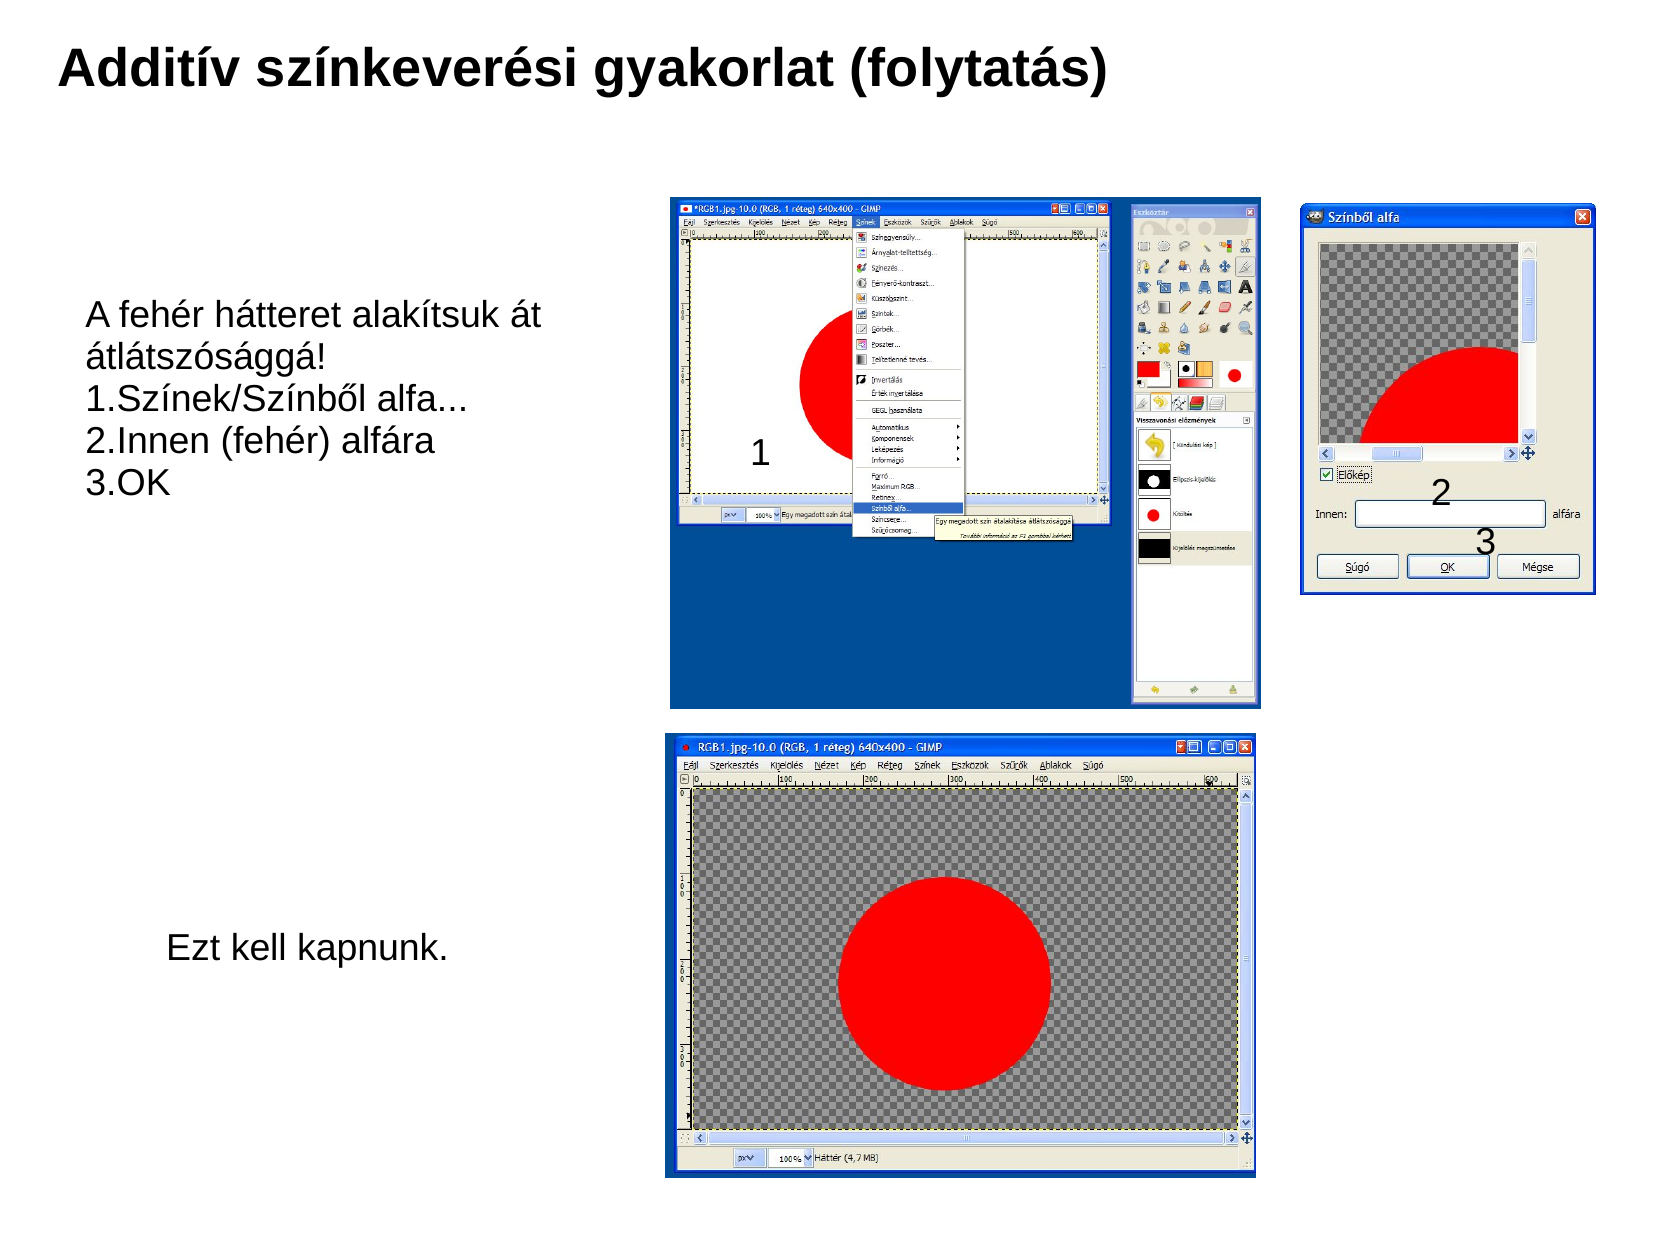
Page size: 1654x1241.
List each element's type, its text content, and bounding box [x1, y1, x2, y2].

text_box 3 [1460, 513, 1511, 571]
text_box A fehér hátteret alakítsuk át átlátszósággá! Színek/Színből alfa... Innen (fehér) alfára OK [70, 286, 557, 554]
picture [670, 197, 1261, 709]
text_box Ezt kell kapnunk. [151, 919, 464, 977]
text_box 1 [735, 424, 786, 482]
picture [1300, 203, 1596, 595]
text_box 2 [1416, 463, 1467, 521]
text_box Additív színkeverési gyakorlat (folytatás) [42, 30, 1211, 107]
picture [665, 733, 1256, 1178]
